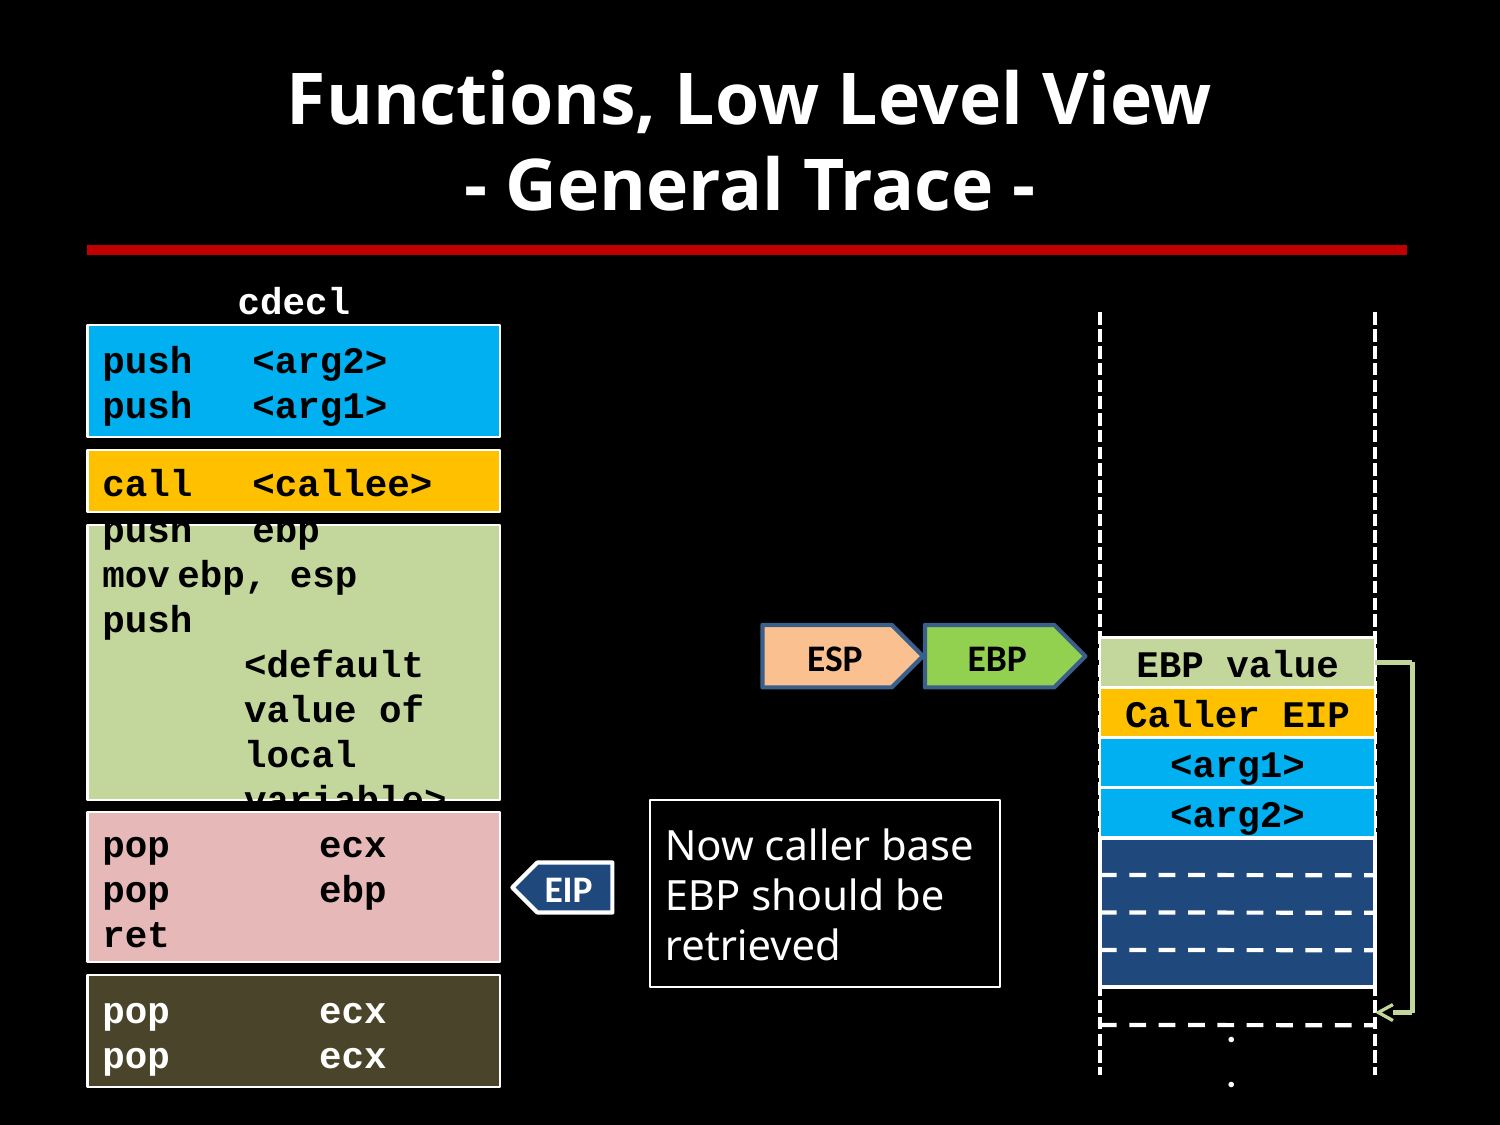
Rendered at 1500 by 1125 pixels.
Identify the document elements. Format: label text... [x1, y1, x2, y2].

text_box [1100, 838, 1375, 988]
text_box Caller EIP [1100, 688, 1375, 738]
text_box Now caller base EBP should be retrieved [650, 800, 1000, 988]
text_box push <arg2> push <arg1> [87, 325, 500, 438]
text_box <arg1> [1100, 738, 1375, 788]
text_box call <callee> [87, 449, 500, 513]
text_box EBP value [1100, 637, 1375, 688]
text_box <arg2> [1100, 788, 1375, 838]
text_box ESP [762, 624, 923, 688]
text_box EIP [512, 862, 613, 913]
title Functions, Low Level View - General Trace - [75, 45, 1425, 233]
text_box cdecl [87, 275, 500, 325]
text_box pop ecx pop ecx [87, 975, 500, 1088]
text_box pop ecx pop ebp ret [87, 812, 500, 963]
text_box EBP [924, 624, 1086, 688]
text_box . . [1087, 1012, 1375, 1088]
text_box push ebp mov ebp, esp push <default value of local variable> [87, 525, 500, 800]
